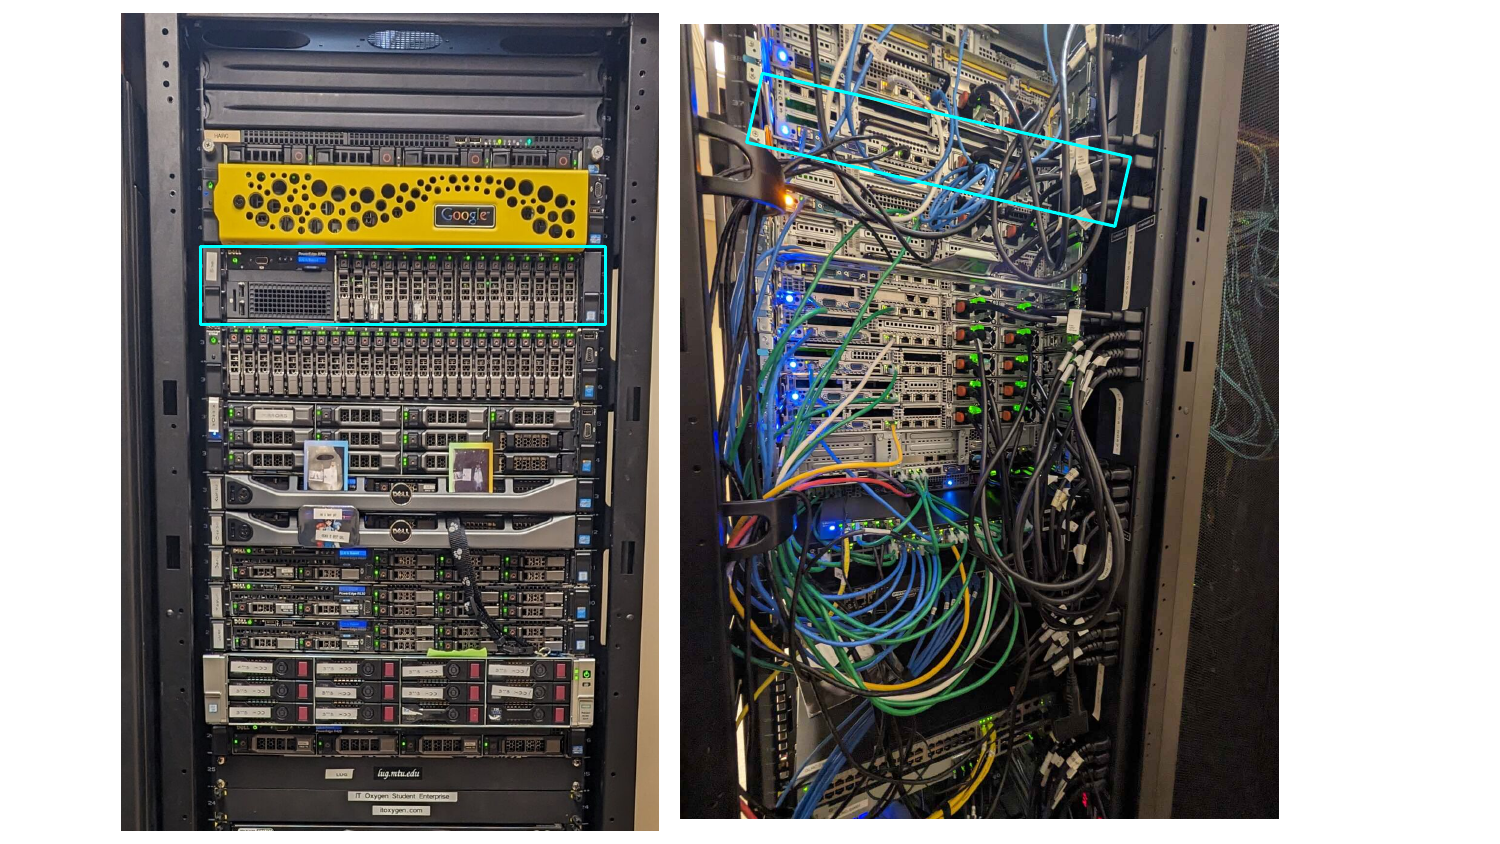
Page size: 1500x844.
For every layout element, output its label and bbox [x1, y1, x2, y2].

picture [121, 13, 659, 831]
picture [680, 24, 1279, 819]
